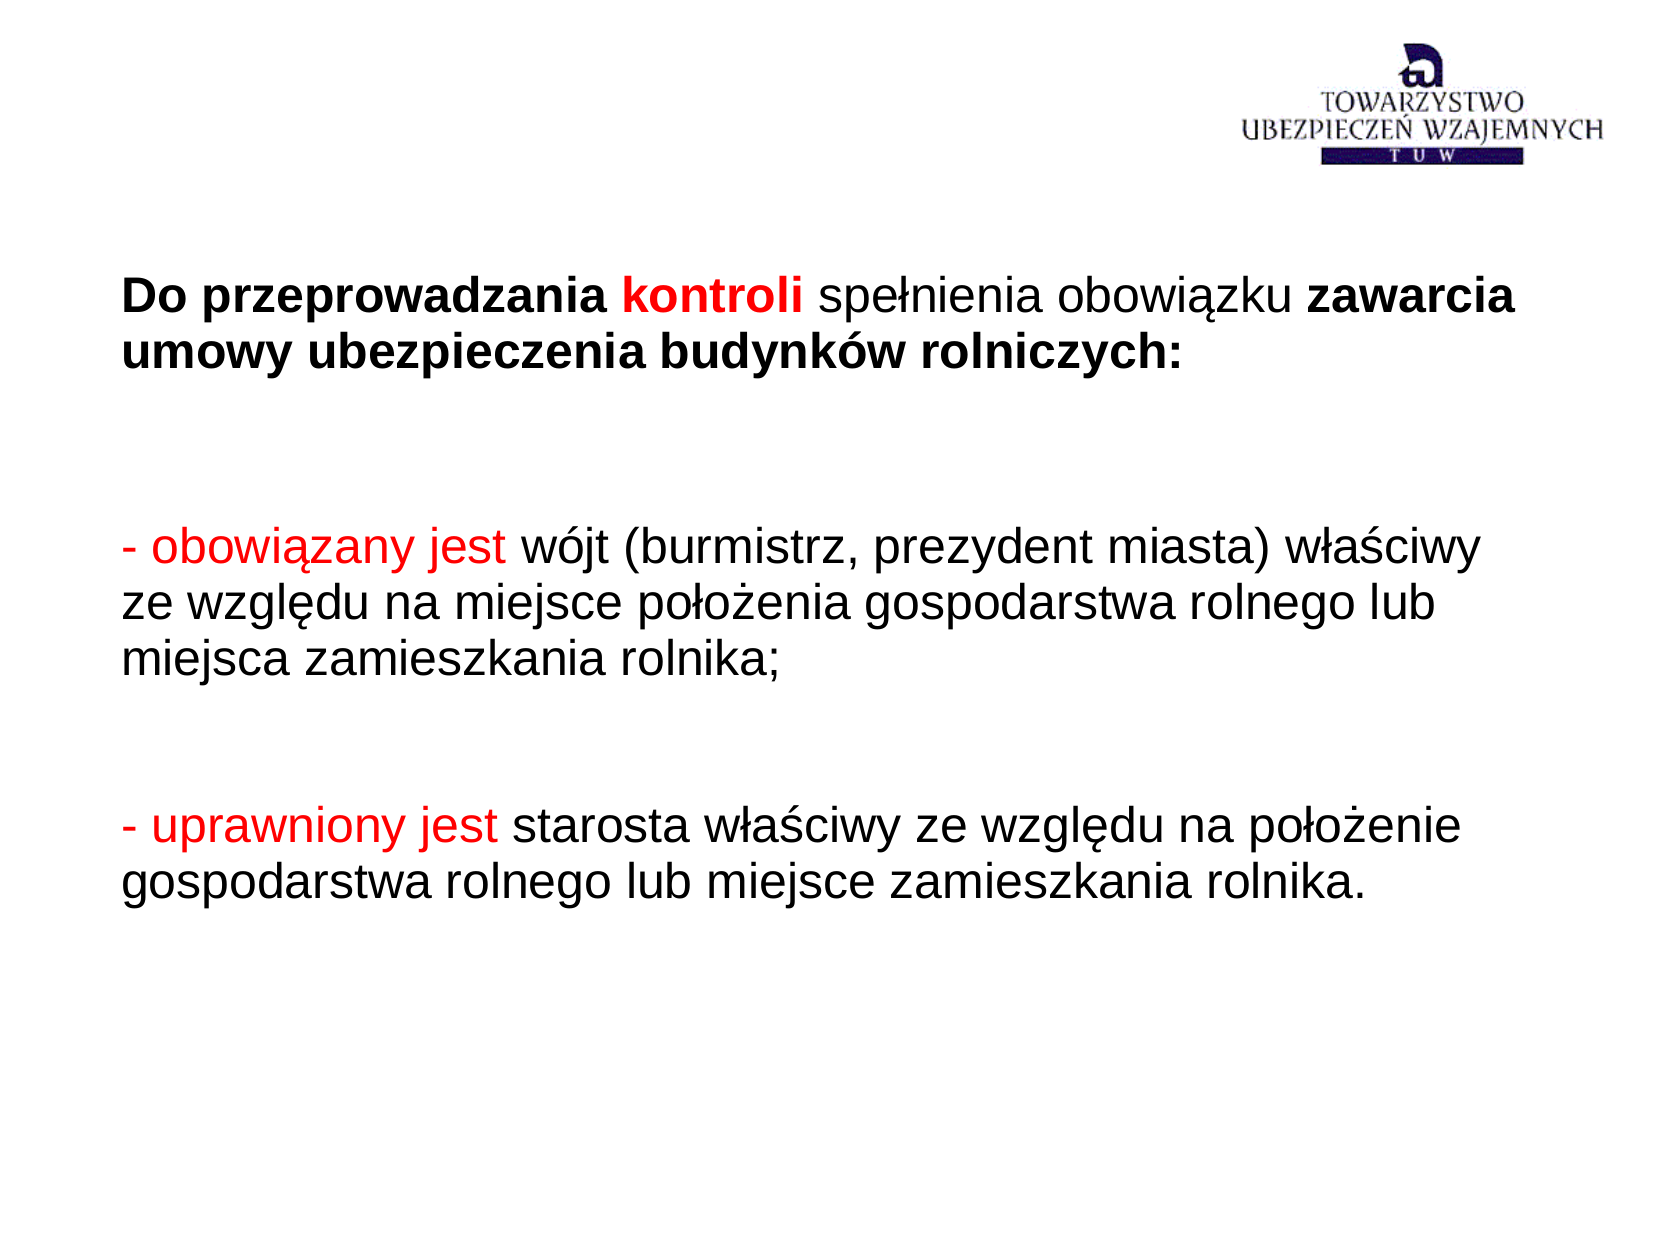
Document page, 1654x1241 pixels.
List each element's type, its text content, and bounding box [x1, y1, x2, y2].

picture [1240, 41, 1605, 169]
text_box Do przeprowadzania kontroli spełnienia obowiązku zawarcia umowy ubezpieczenia budynków rolniczych: - obowiązany jest wójt (burmistrz, prezydent miasta) właściwy ze względu na miejsce położenia gospodarstwa rolnego lub miejsca zamieszkania rolnika; - uprawniony jest starosta właściwy ze względu na położenie gospodarstwa rolnego lub miejsce zamieszkania rolnika. [106, 259, 1536, 1192]
